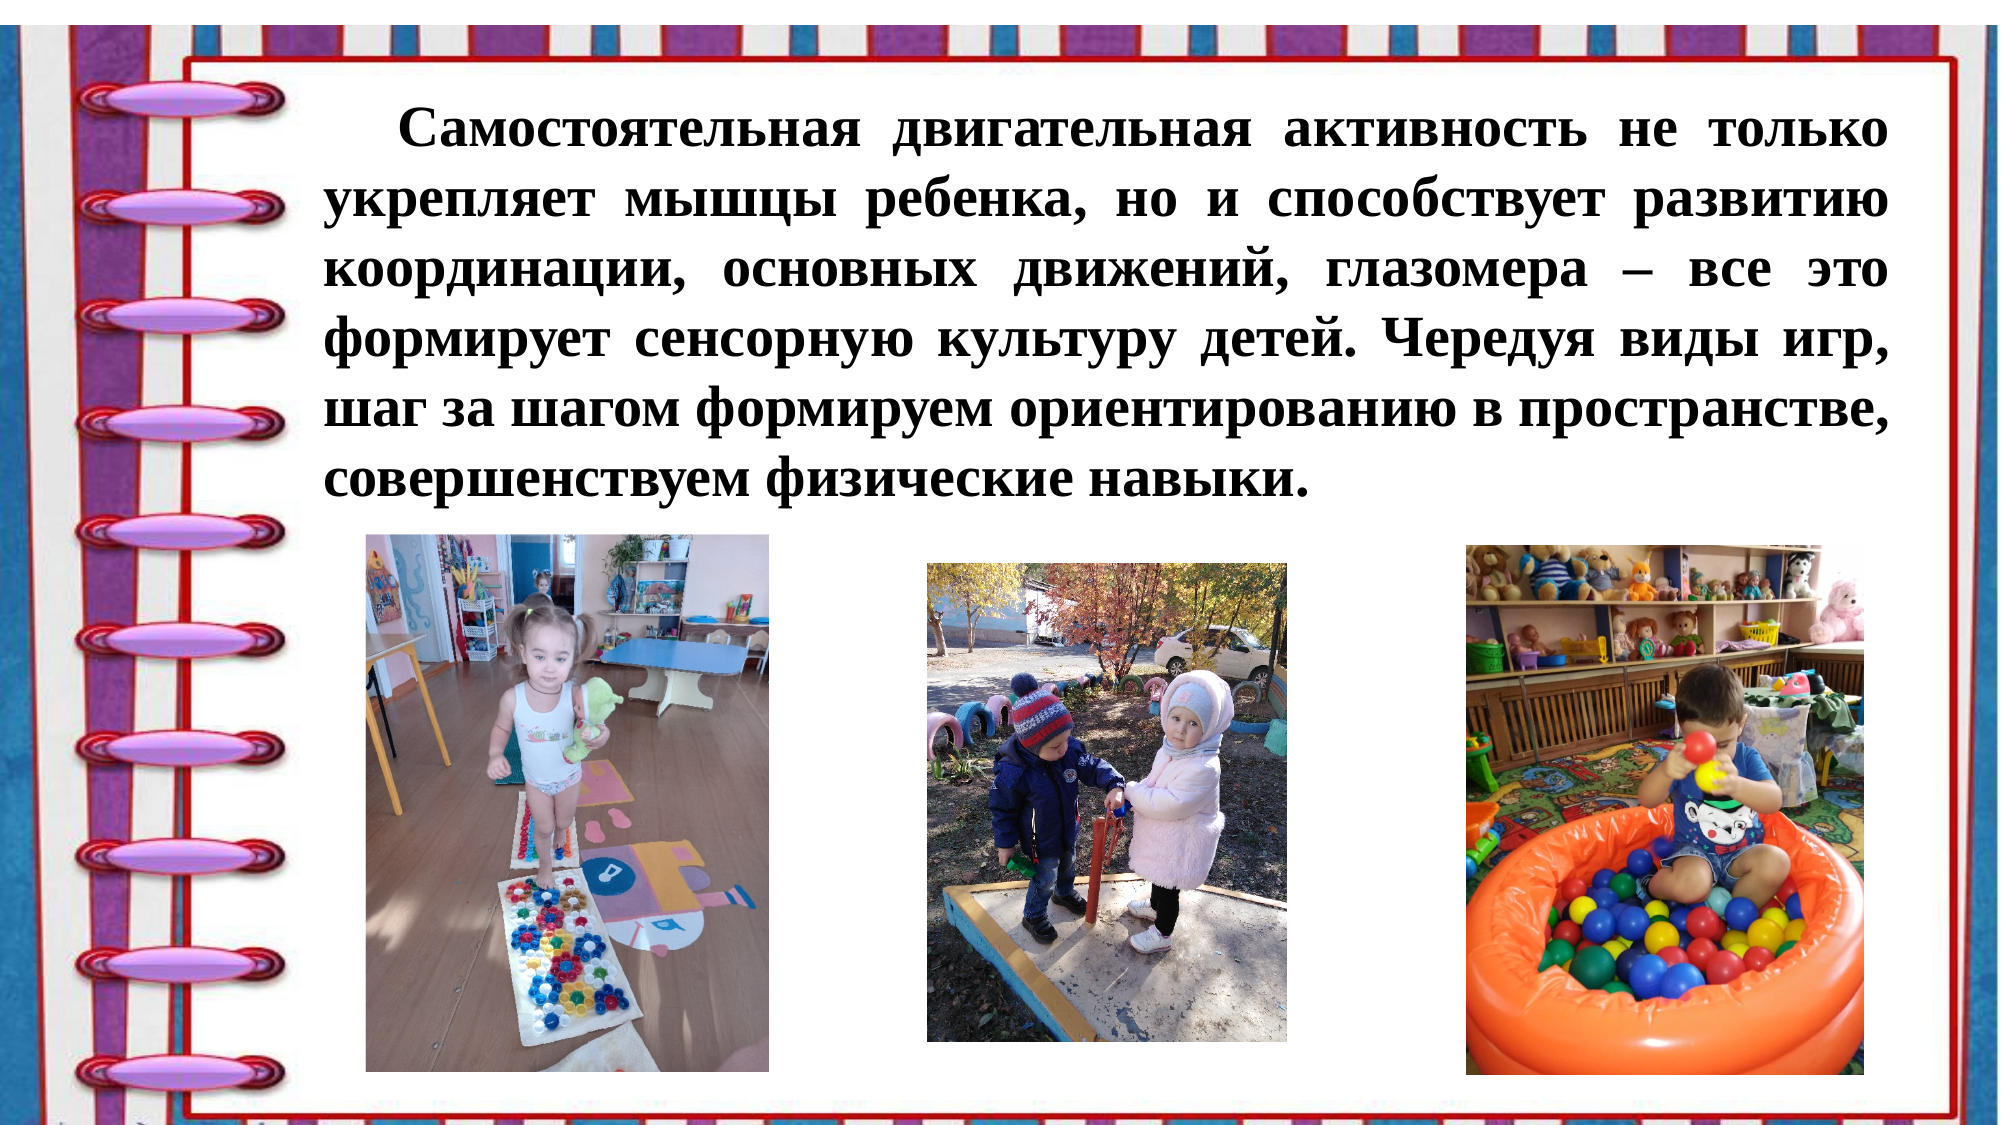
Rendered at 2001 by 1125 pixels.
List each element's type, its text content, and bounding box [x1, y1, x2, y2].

picture [0, 25, 2000, 1125]
text_box Самостоятельная двигательная активность не только укрепляет мышцы ребенка, но и способствует развитию координации, основных движений, глазомера – все это формирует сенсорную культуру детей. Чередуя виды игр, шаг за шагом формируем ориентированию в пространстве, совершенствуем физические навыки. [308, 80, 1906, 651]
